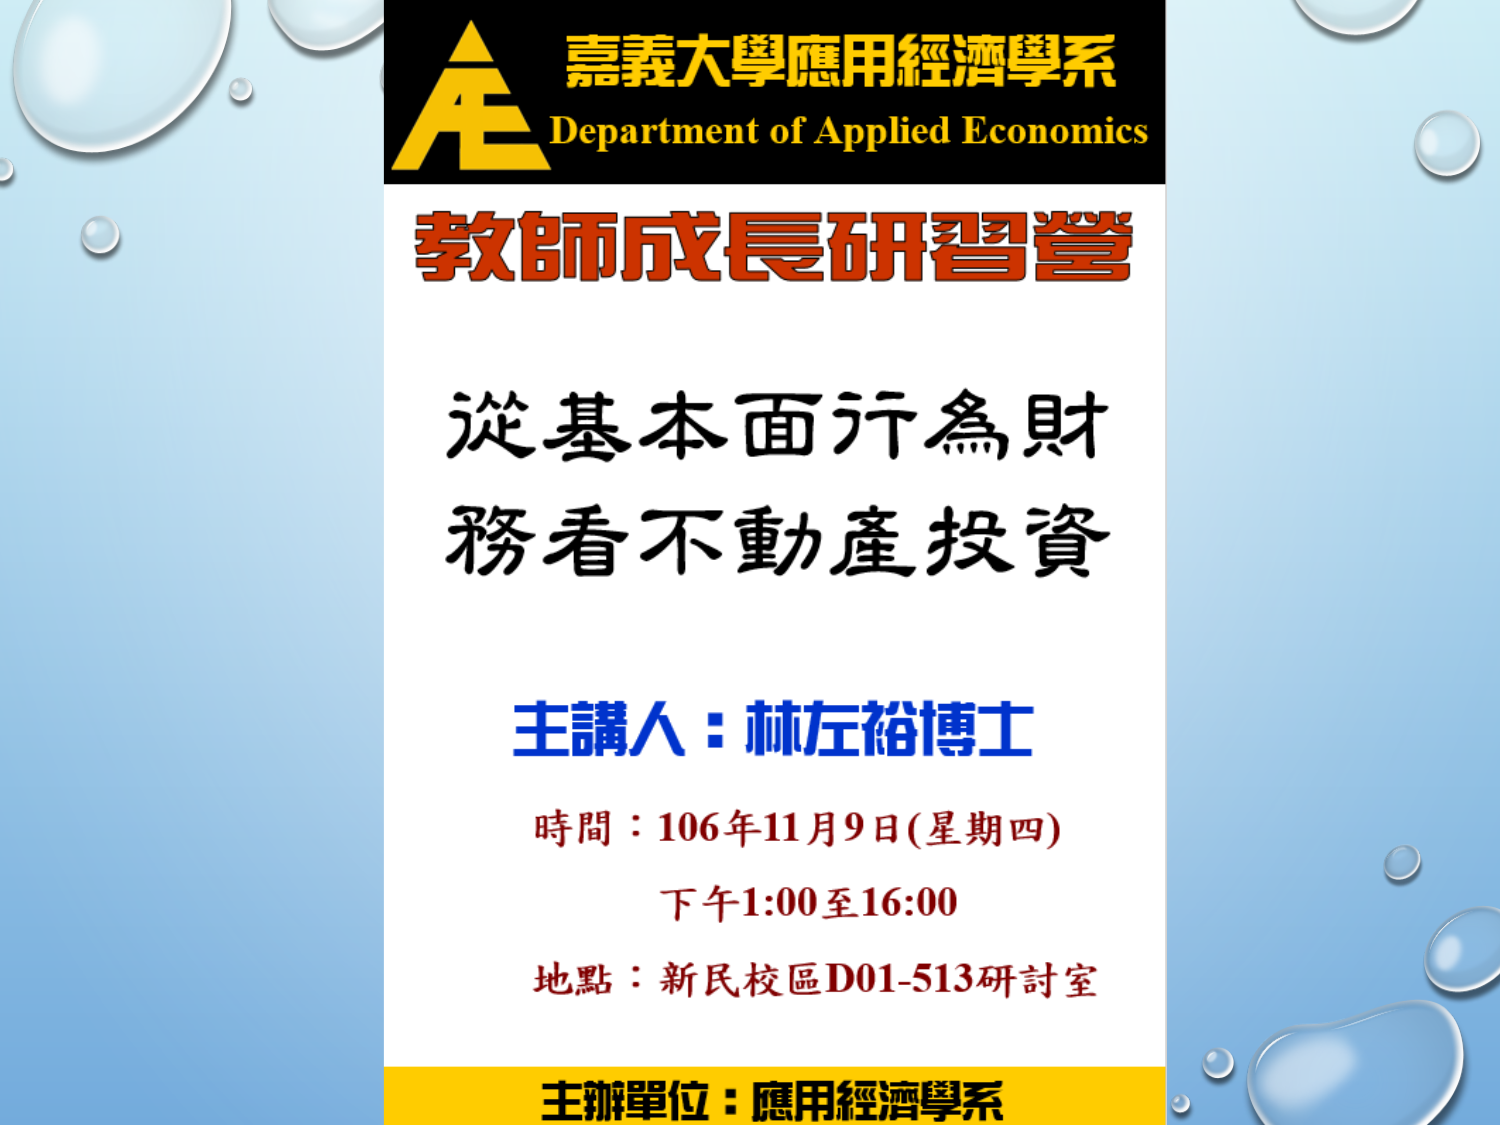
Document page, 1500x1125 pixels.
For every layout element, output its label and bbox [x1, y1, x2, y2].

picture [383, 0, 1167, 1125]
